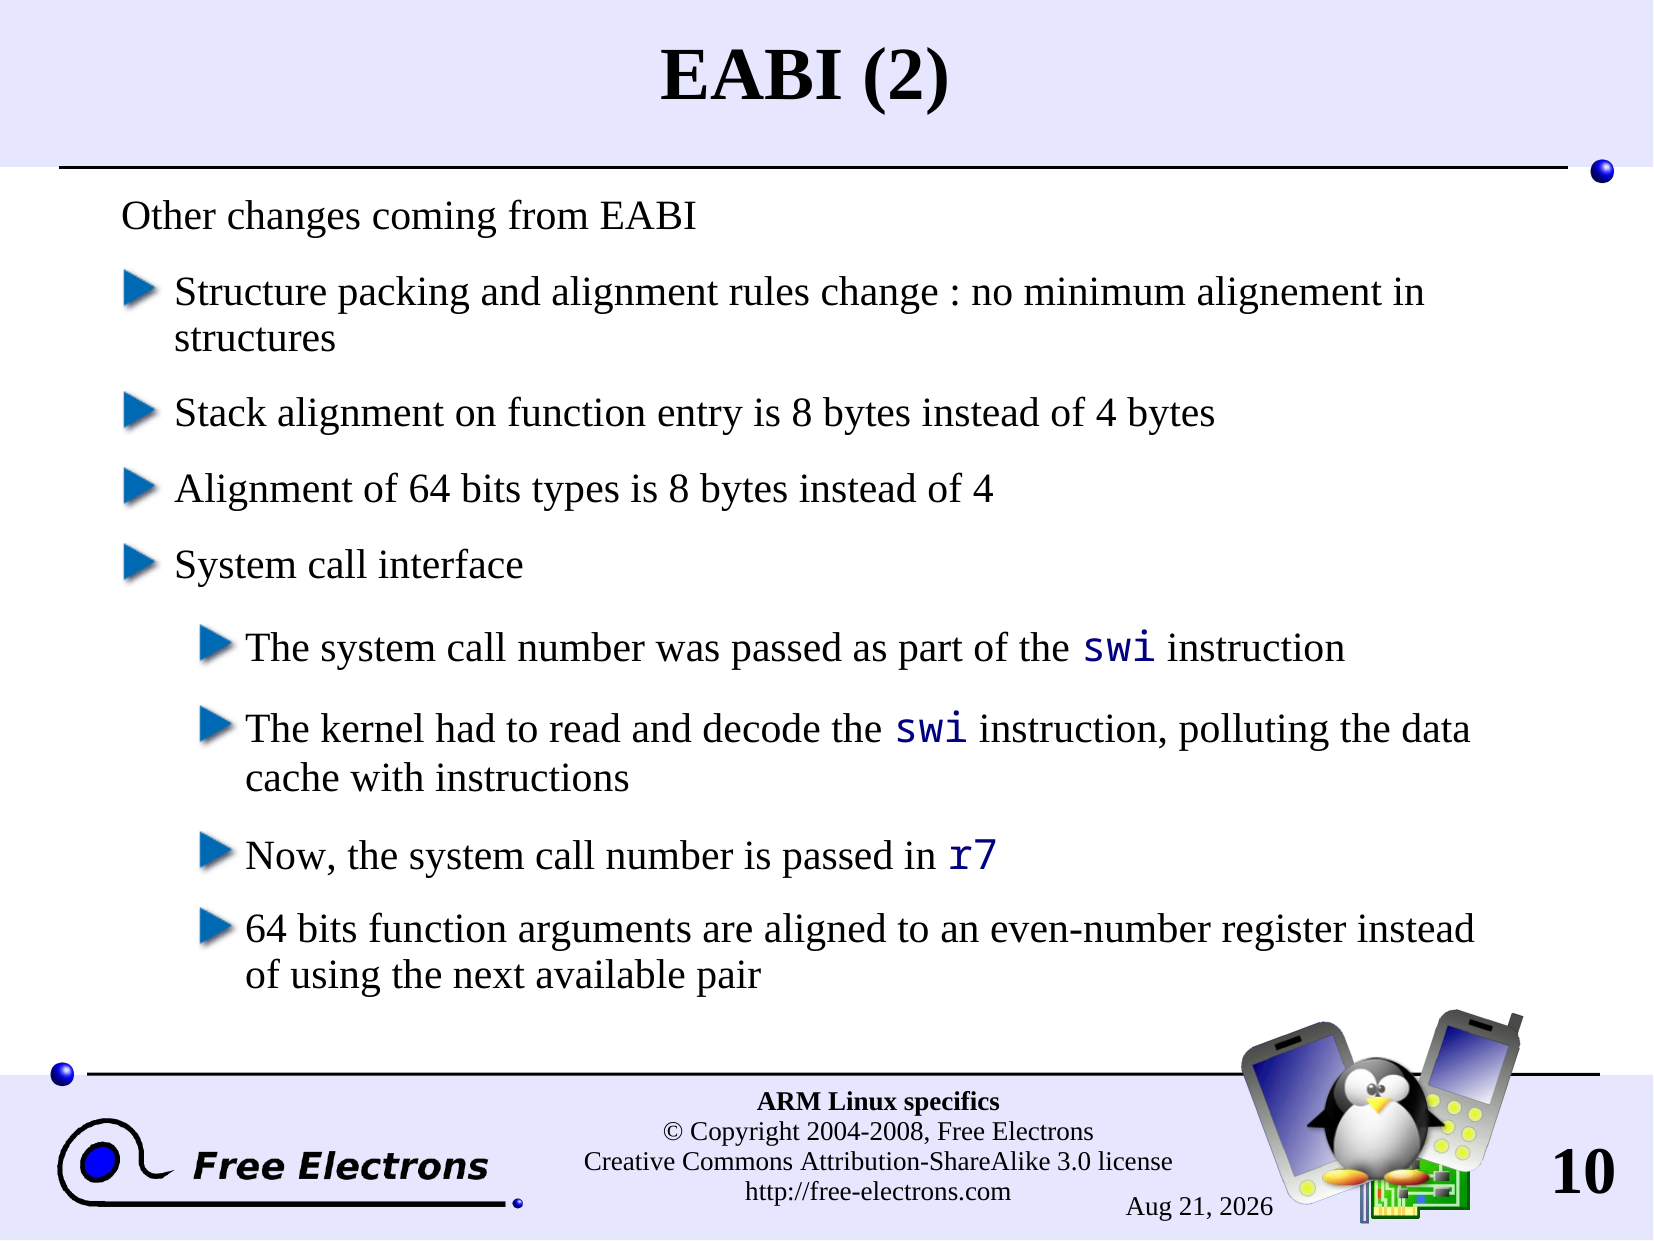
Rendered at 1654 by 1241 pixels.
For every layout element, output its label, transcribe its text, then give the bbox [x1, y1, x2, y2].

title EABI (2) [60, 25, 1551, 124]
picture [50, 1107, 527, 1216]
list Other changes coming from EABI Structure packing and alignment rules change : no minimum alignement in structures Stack alignment on function entry is 8 bytes instead of 4 bytes Alignment of 64 bits types is 8 bytes instead of 4 System call interface The system call number was passed as part of the swi instruction The kernel had to read and decode the swi instruction, polluting the data cache with instructions Now, the system call number is passed in r7 64 bits function arguments are aligned to an even-number register instead of using the next available pair [103, 191, 1516, 1042]
picture [1225, 1007, 1538, 1241]
